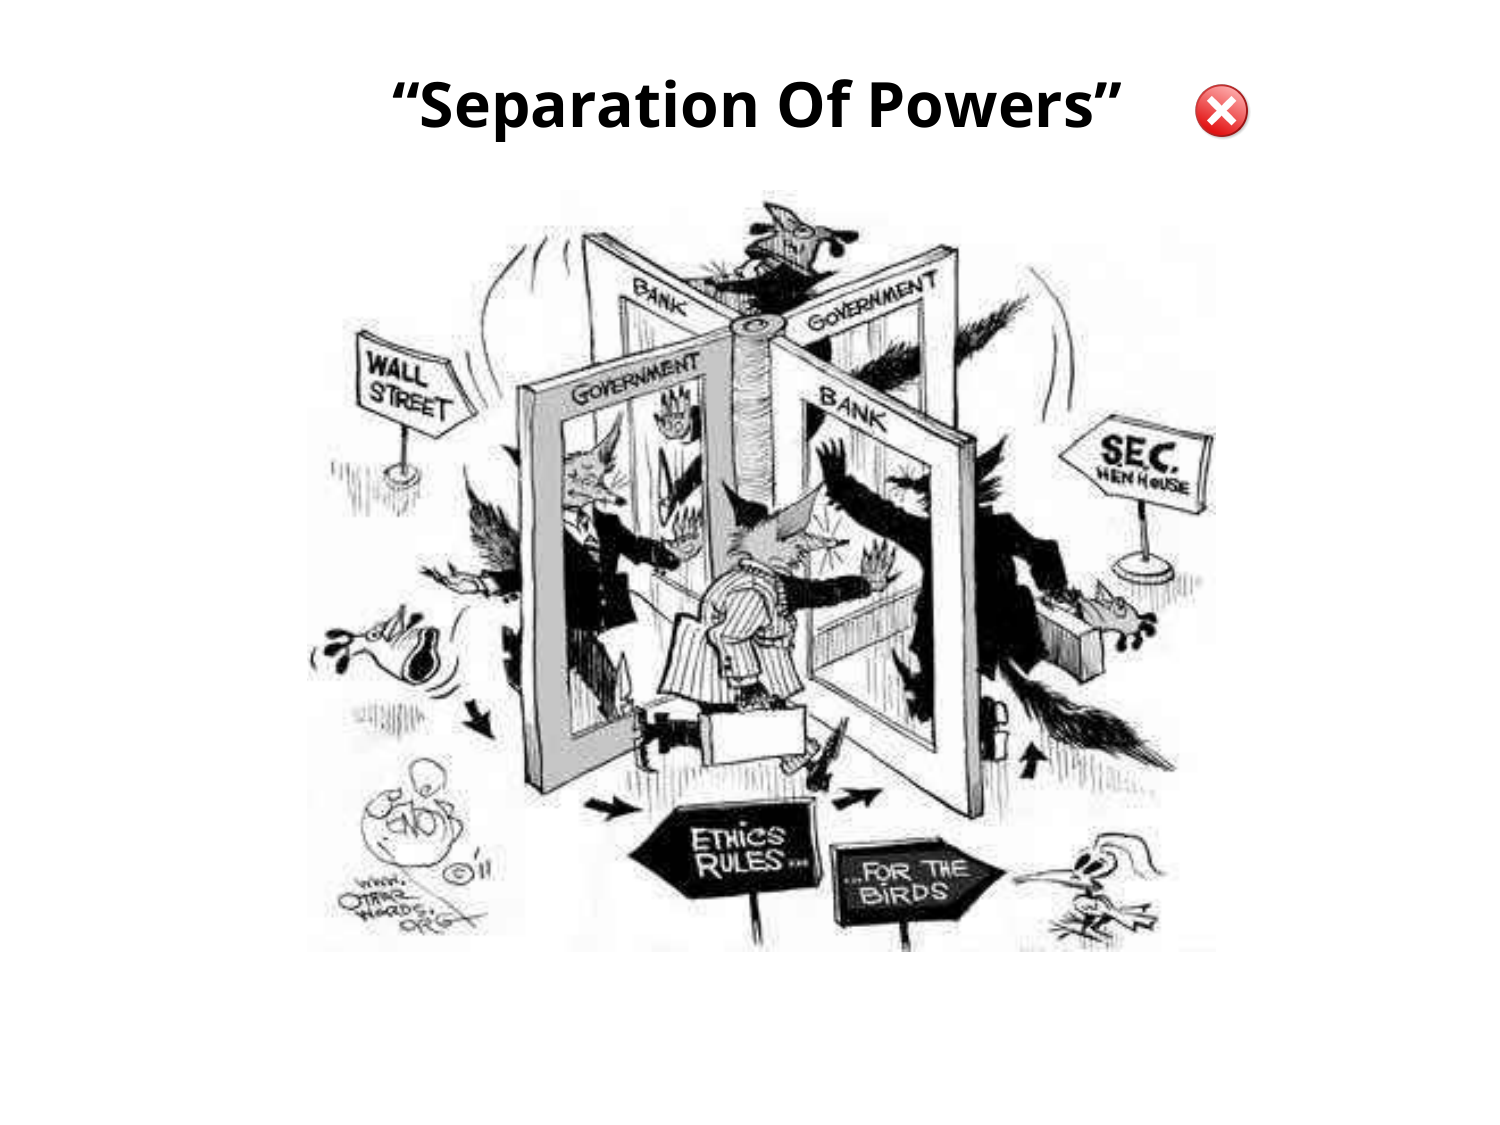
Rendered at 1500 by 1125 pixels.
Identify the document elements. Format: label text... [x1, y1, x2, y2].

text_box “Separation Of Powers” [195, 64, 1321, 224]
picture [1191, 80, 1252, 141]
picture [307, 190, 1216, 952]
